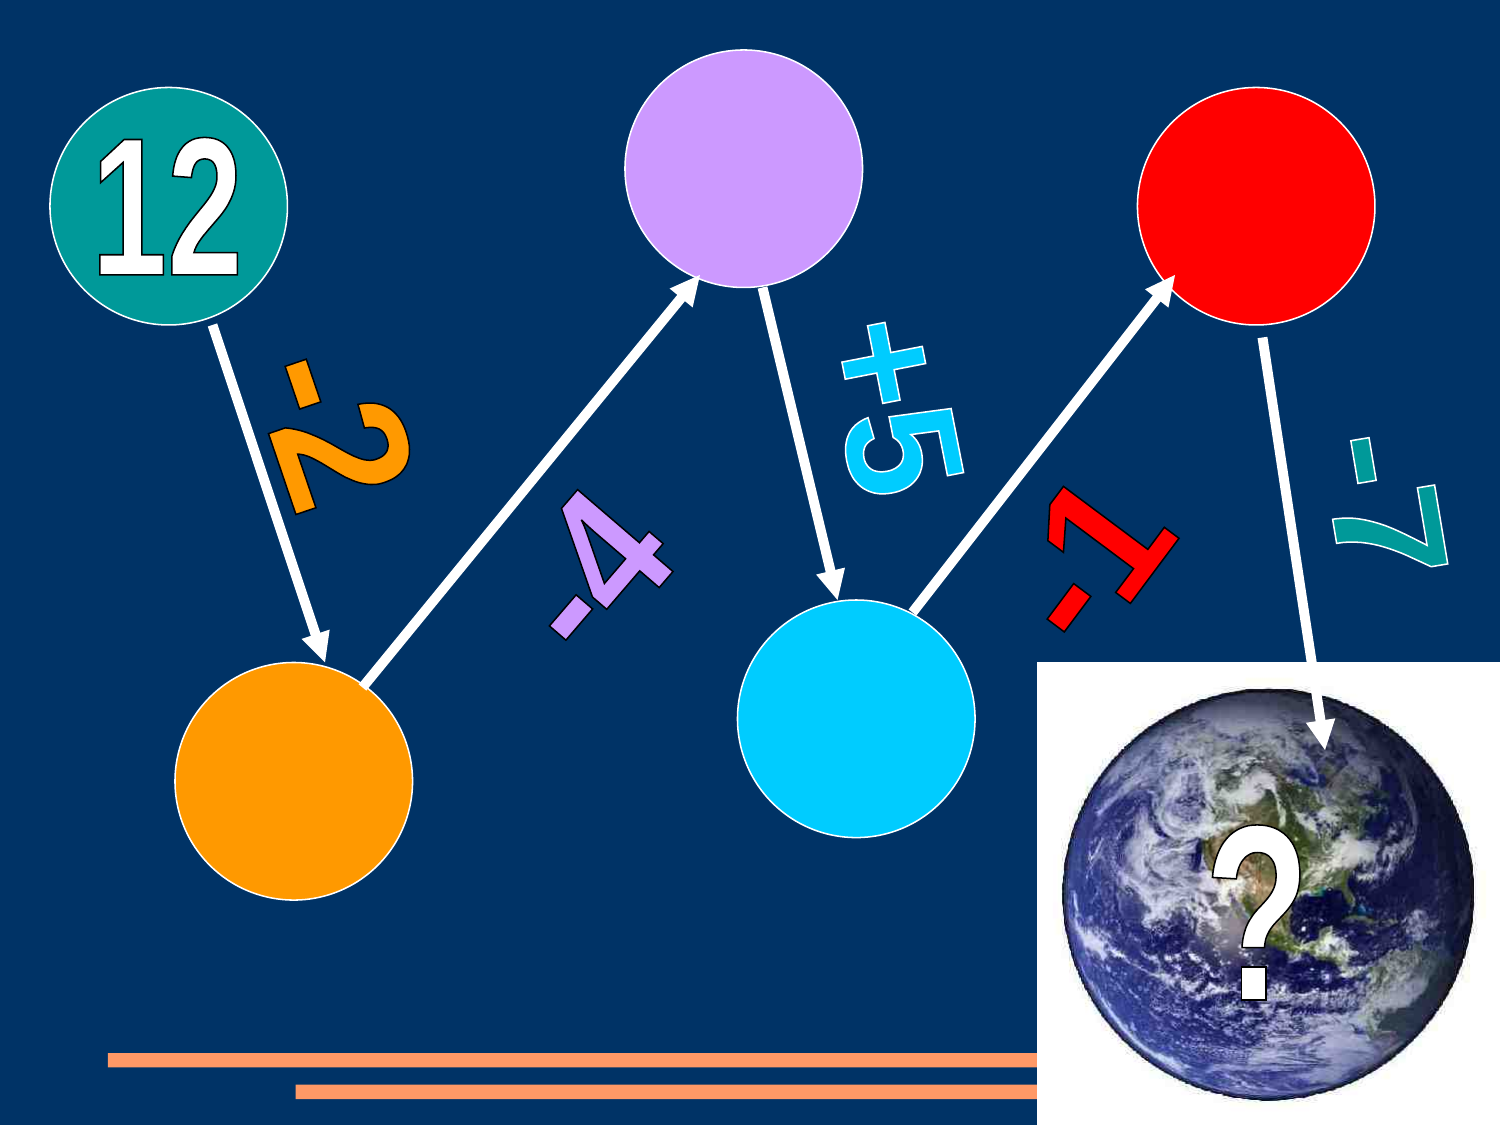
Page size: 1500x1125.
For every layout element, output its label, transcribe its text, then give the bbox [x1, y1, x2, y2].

text_box -4 [549, 594, 593, 641]
text_box [624, 49, 863, 288]
text_box +5 [841, 322, 926, 404]
text_box ? [1241, 966, 1266, 1000]
text_box 12 [99, 139, 164, 275]
text_box -2 [285, 359, 321, 410]
text_box -2 [268, 403, 410, 515]
text_box -7 [1350, 437, 1377, 484]
text_box [49, 87, 288, 325]
text_box +5 [845, 408, 964, 494]
text_box -1 [1047, 583, 1091, 632]
text_box [174, 662, 413, 901]
text_box -1 [1047, 486, 1180, 604]
text_box [737, 600, 976, 838]
text_box [1137, 87, 1375, 325]
text_box -7 [1332, 485, 1448, 567]
text_box -4 [561, 489, 673, 610]
picture [1037, 662, 1500, 1125]
text_box 12 [171, 137, 238, 275]
text_box ? [1212, 824, 1300, 948]
